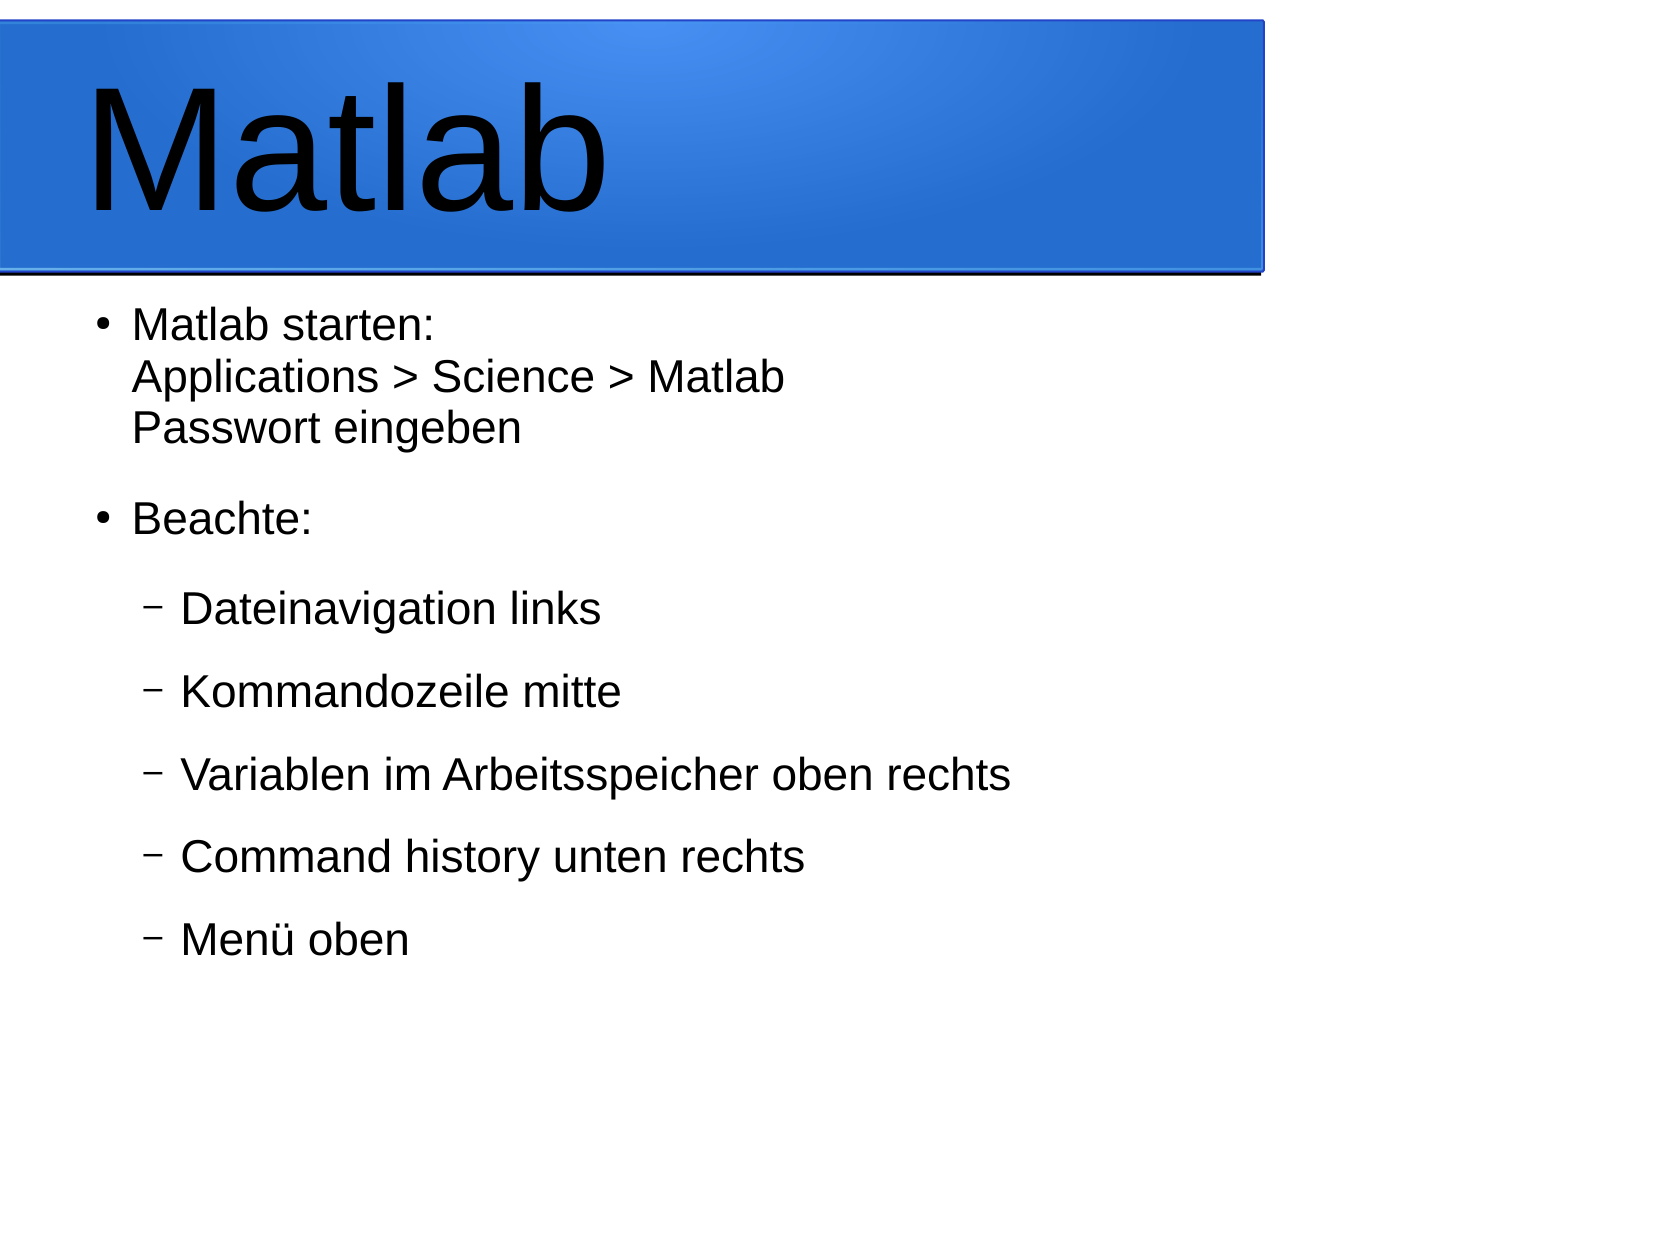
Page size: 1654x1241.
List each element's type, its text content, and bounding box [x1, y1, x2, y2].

title Matlab [82, 47, 1235, 252]
list Matlab starten: Applications > Science > Matlab Passwort eingeben Beachte: Dateinavigation links Kommandozeile mitte Variablen im Arbeitsspeicher oben rechts Command history unten rechts Menü oben [82, 299, 1571, 1019]
